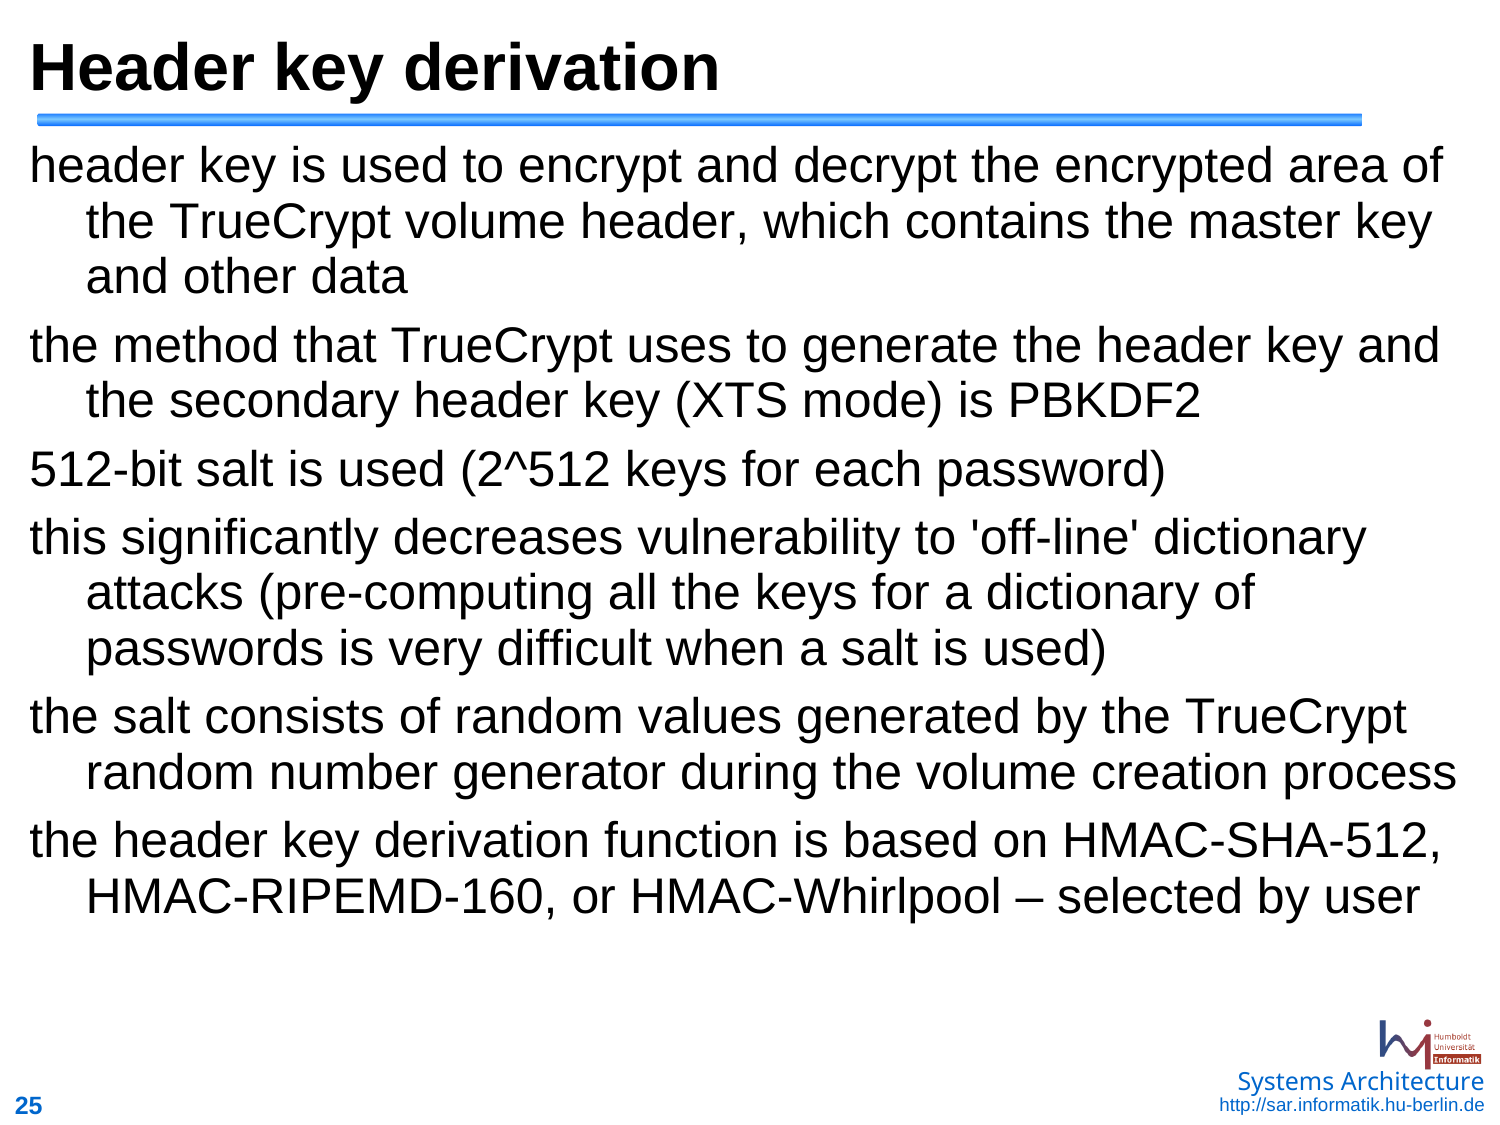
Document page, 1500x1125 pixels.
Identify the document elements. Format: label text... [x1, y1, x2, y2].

picture [1376, 1044, 1483, 1071]
list header key is used to encrypt and decrypt the encrypted area of the TrueCrypt volume header, which contains the master key and other data the method that TrueCrypt uses to generate the header key and the secondary header key (XTS mode) is PBKDF2 512-bit salt is used (2^512 keys for each password) this significantly decreases vulnerability to 'off-line' dictionary attacks (pre-computing all the keys for a dictionary of passwords is very difficult when a salt is used) the salt consists of random values generated by the TrueCrypt random number generator during the volume creation process the header key derivation function is based on HMAC-SHA-512, HMAC-RIPEMD-160, or HMAC-Whirlpool – selected by user [29, 137, 1500, 1044]
title Header key derivation [29, 26, 1500, 108]
